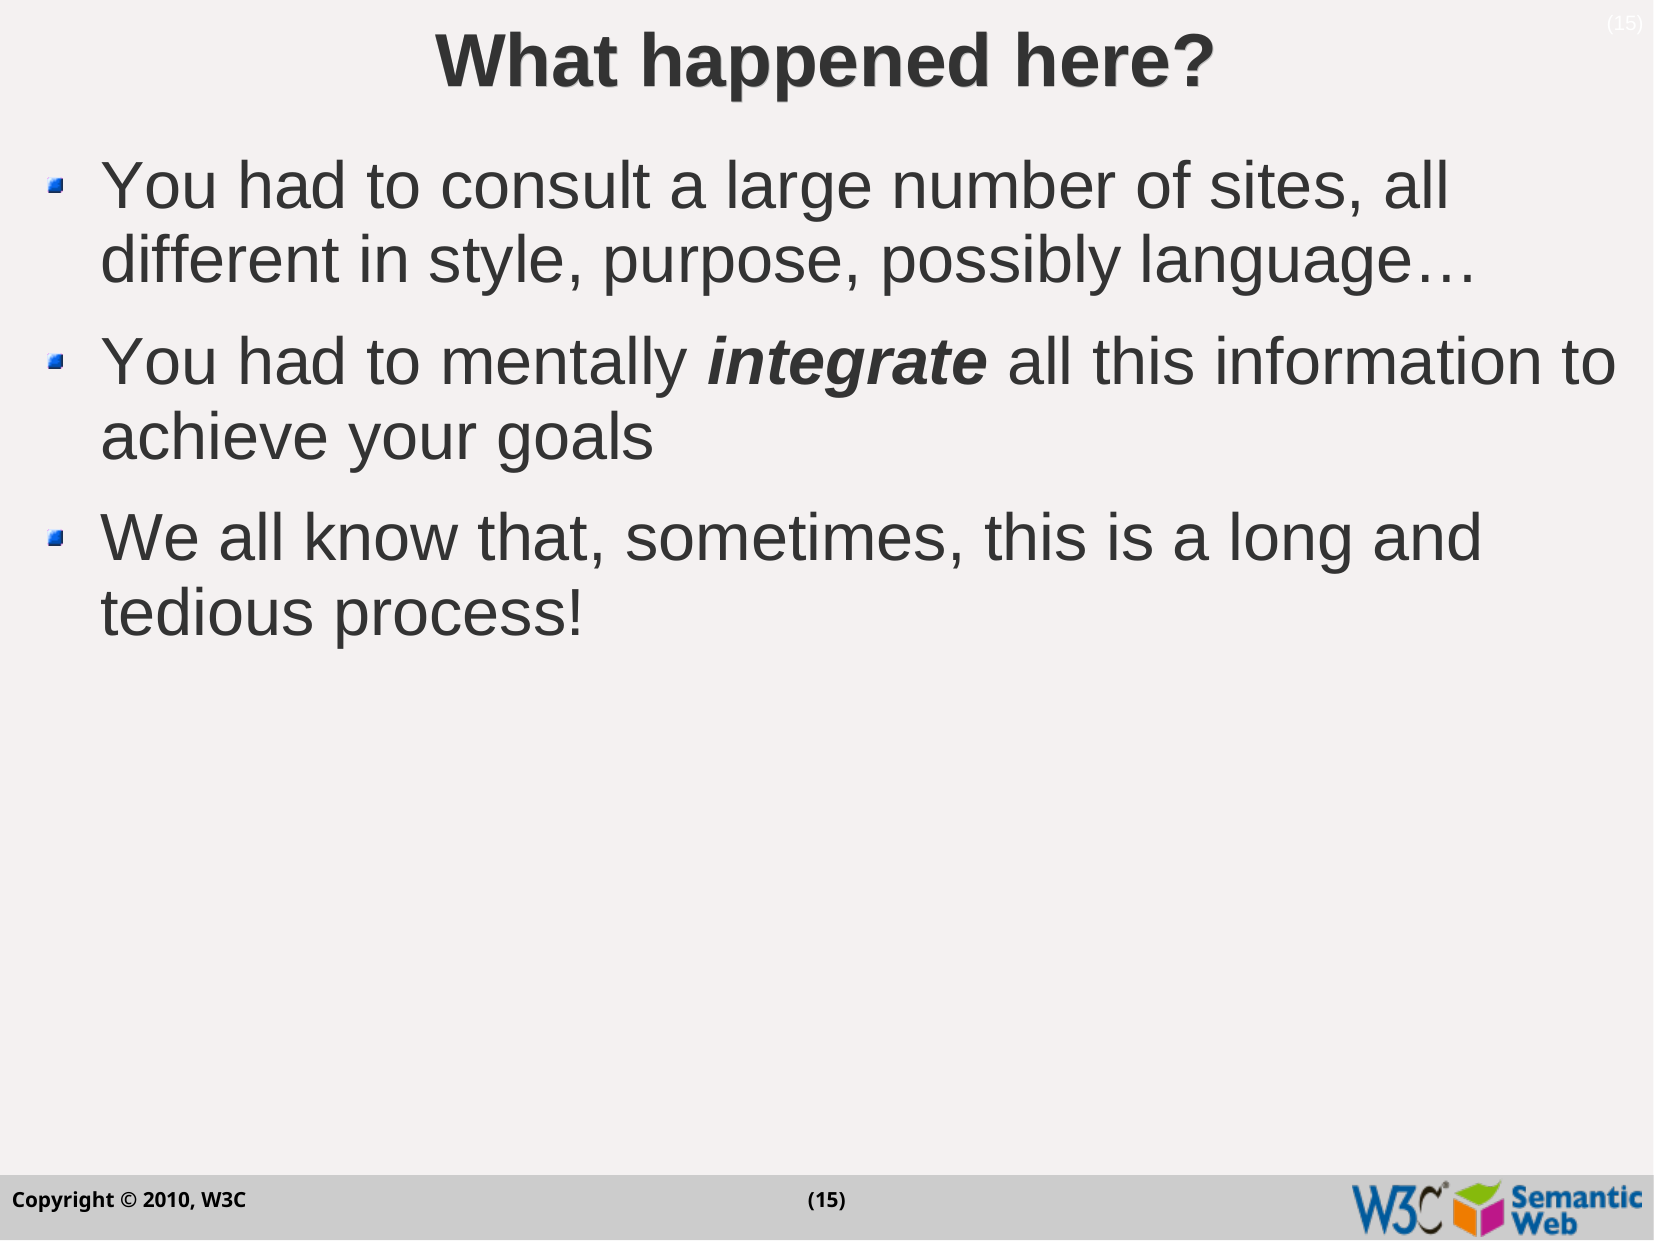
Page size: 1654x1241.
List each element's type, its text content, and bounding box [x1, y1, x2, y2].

picture [1352, 1178, 1642, 1237]
title What happened here? [0, 0, 1654, 119]
list You had to consult a large number of sites, all different in style, purpose, possibly language… You had to mentally integrate all this information to achieve your goals We all know that, sometimes, this is a long and tedious process! [29, 147, 1624, 1134]
